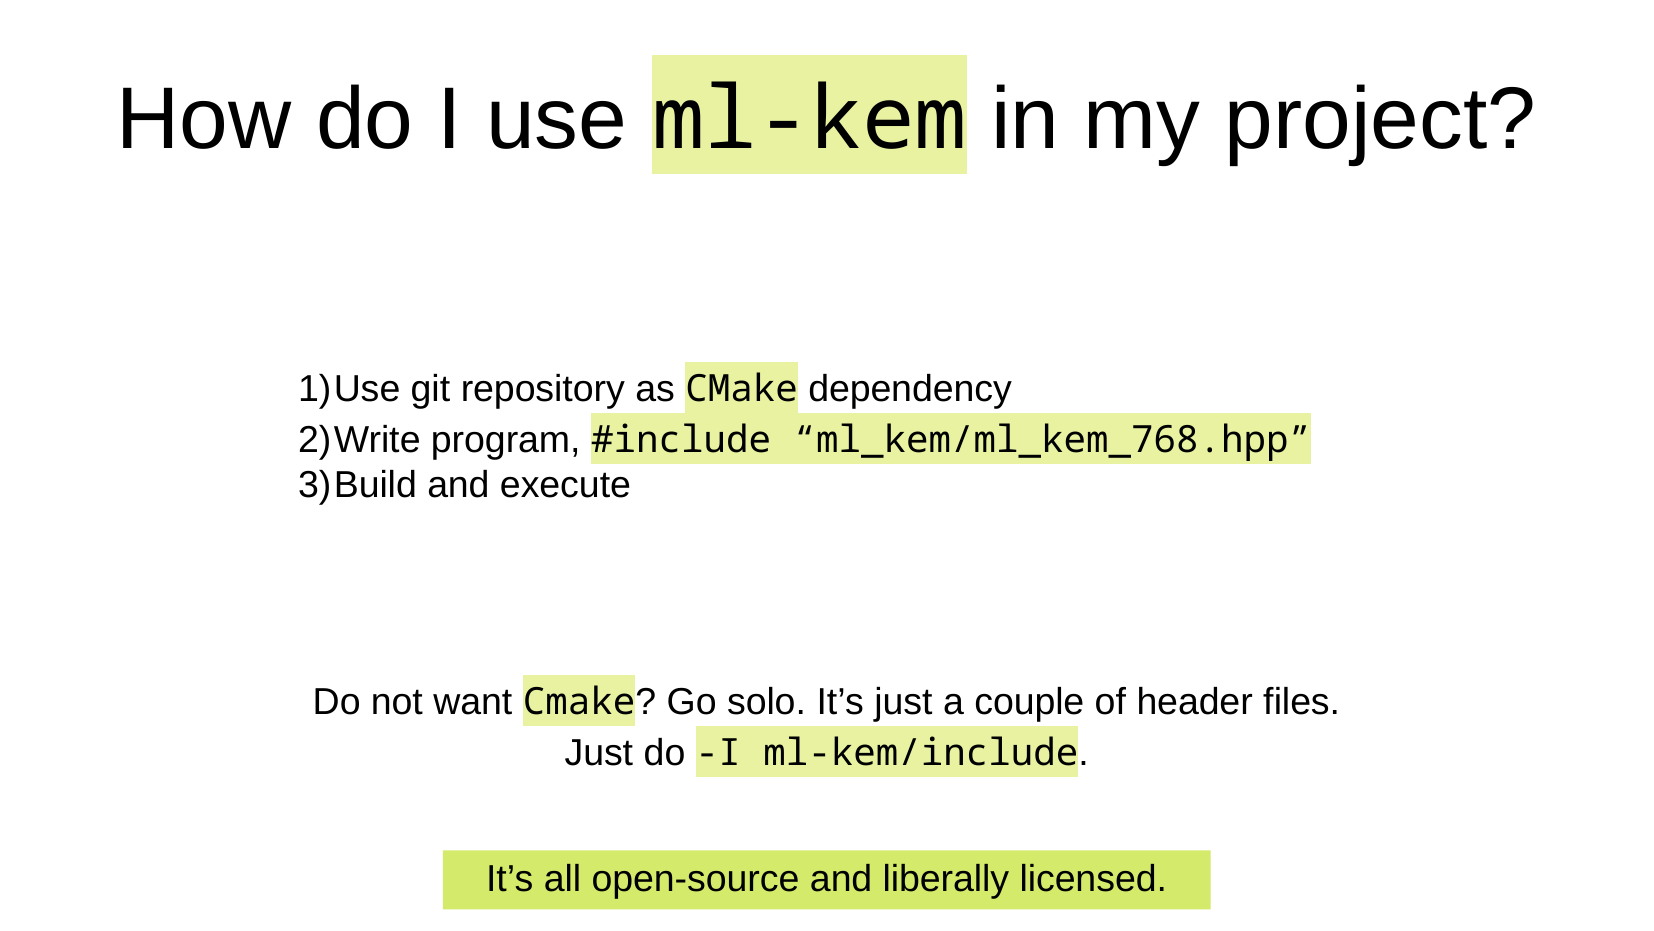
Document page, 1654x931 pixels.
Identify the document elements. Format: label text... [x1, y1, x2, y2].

text_box Use git repository as CMake dependency Write program, #include “ml_kem/ml_kem_768.hpp” Build and execute [283, 354, 1376, 504]
text_box Do not want Cmake? Go solo. It’s just a couple of header files. Just do -I ml-kem/include. [295, 667, 1359, 786]
title How do I use ml-kem in my project? [82, 37, 1571, 193]
text_box It’s all open-source and liberally licensed. [442, 850, 1211, 910]
